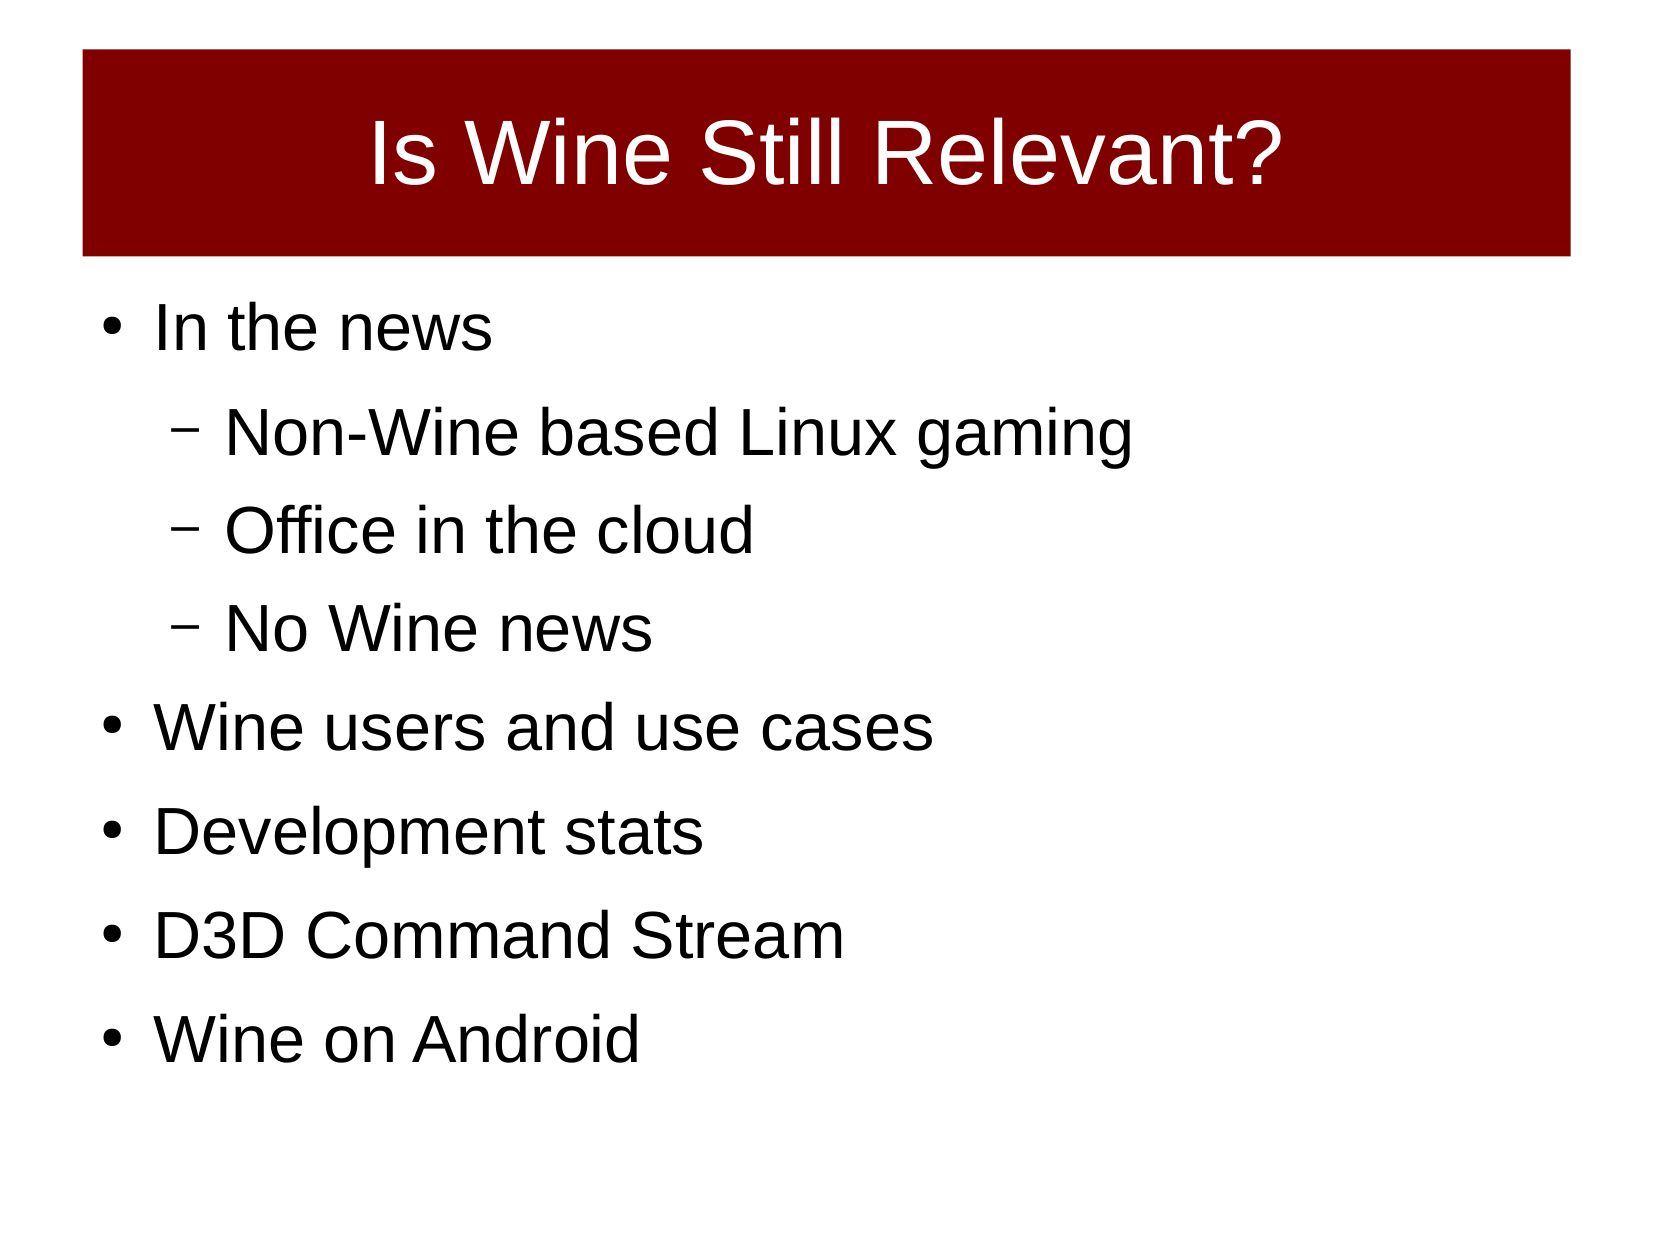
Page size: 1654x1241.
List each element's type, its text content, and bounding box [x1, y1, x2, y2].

list In the news Non-Wine based Linux gaming Office in the cloud No Wine news Wine users and use cases Development stats D3D Command Stream Wine on Android [82, 290, 1571, 1094]
title Is Wine Still Relevant? [82, 49, 1571, 257]
